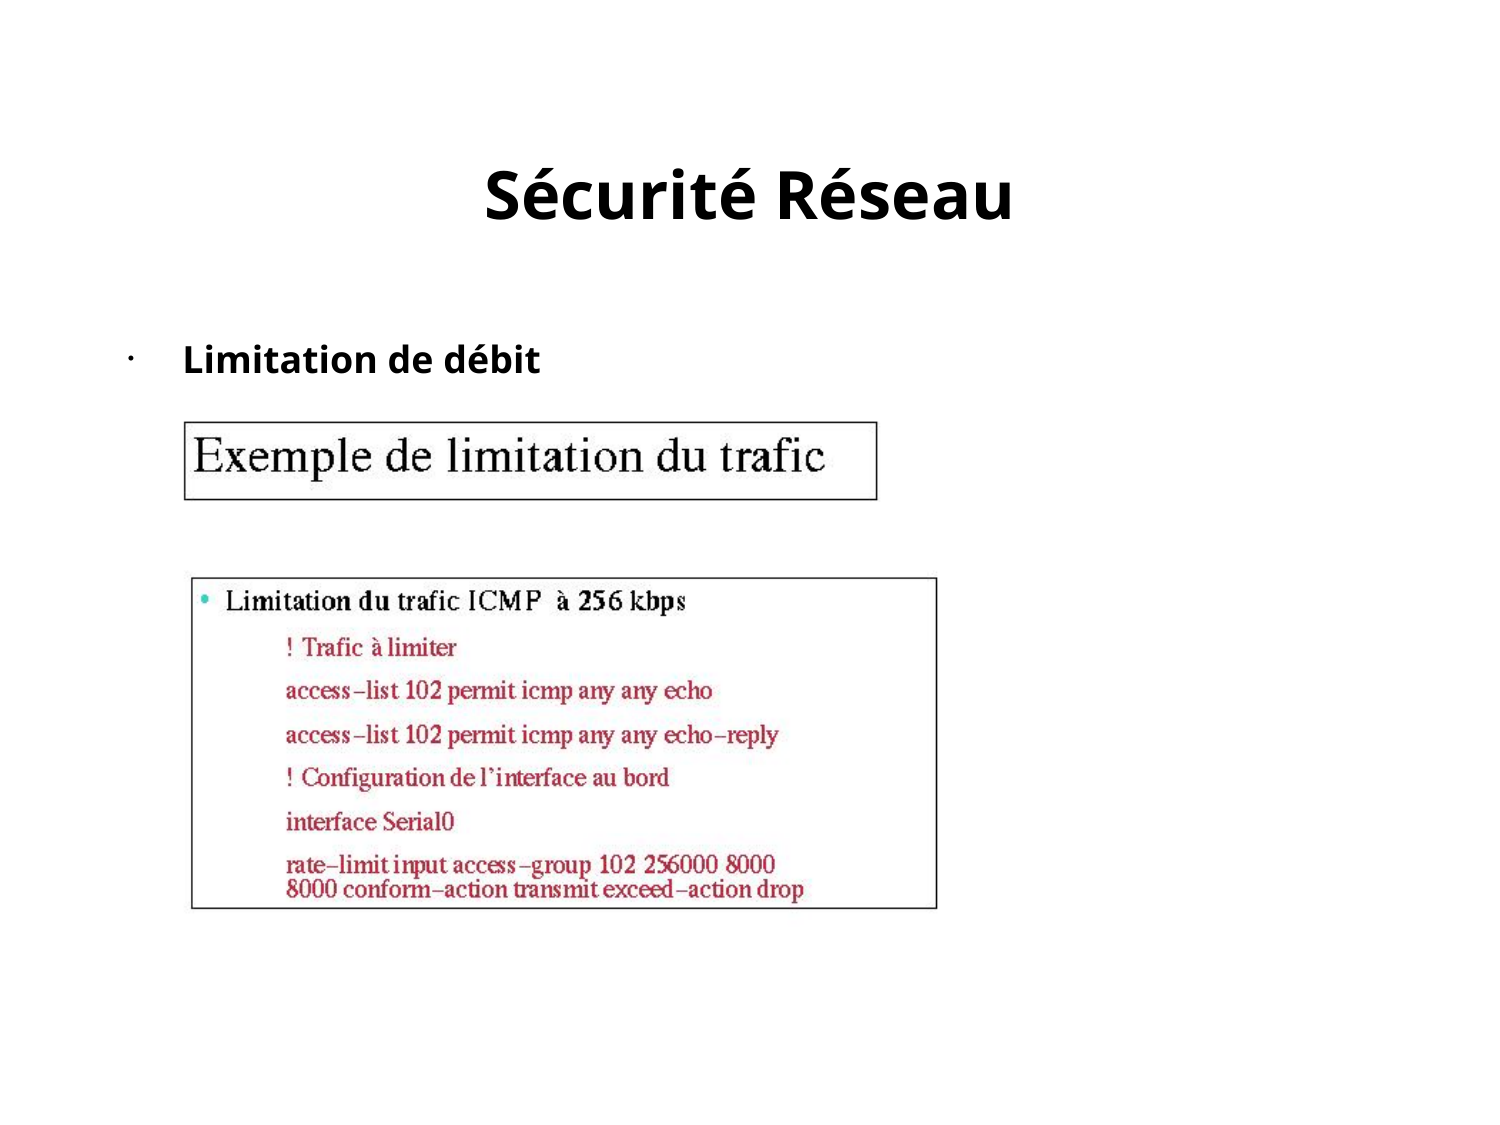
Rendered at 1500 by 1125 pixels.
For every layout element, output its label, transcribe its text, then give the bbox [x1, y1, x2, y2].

title Sécurité Réseau [112, 99, 1388, 288]
picture [150, 399, 1063, 1085]
list Limitation de débit [112, 324, 1388, 1001]
